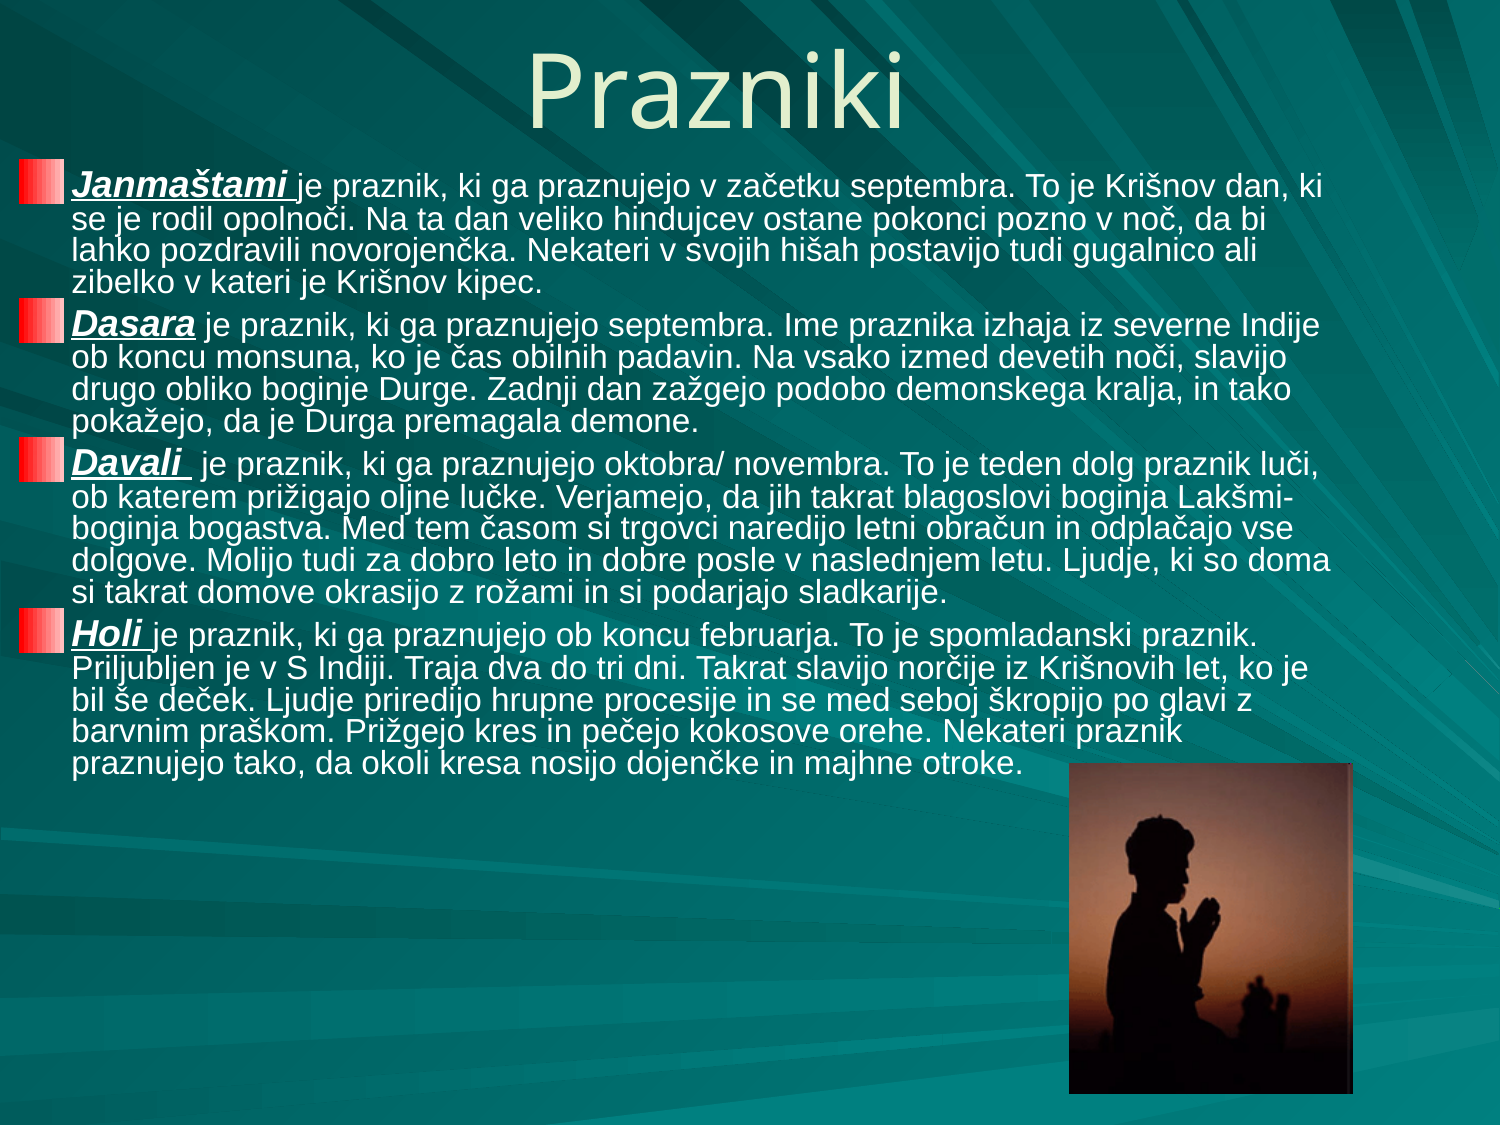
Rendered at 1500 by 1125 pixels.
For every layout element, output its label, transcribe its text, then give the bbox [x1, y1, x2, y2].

list Janmaštami je praznik, ki ga praznujejo v začetku septembra. To je Krišnov dan, ki se je rodil opolnoči. Na ta dan veliko hindujcev ostane pokonci pozno v noč, da bi lahko pozdravili novorojenčka. Nekateri v svojih hišah postavijo tudi gugalnico ali zibelko v kateri je Krišnov kipec. Dasara je praznik, ki ga praznujejo septembra. Ime praznika izhaja iz severne Indije ob koncu monsuna, ko je čas obilnih padavin. Na vsako izmed devetih noči, slavijo drugo obliko boginje Durge. Zadnji dan zažgejo podobo demonskega kralja, in tako pokažejo, da je Durga premagala demone. Davali je praznik, ki ga praznujejo oktobra/ novembra. To je teden dolg praznik luči, ob katerem prižigajo oljne lučke. Verjamejo, da jih takrat blagoslovi boginja Lakšmi- boginja bogastva. Med tem časom si trgovci naredijo letni obračun in odplačajo vse dolgove. Molijo tudi za dobro leto in dobre posle v naslednjem letu. Ljudje, ki so doma si takrat domove okrasijo z rožami in si podarjajo sladkarije. Holi je praznik, ki ga praznujejo ob koncu februarja. To je spomladanski praznik. Priljubljen je v S Indiji. Traja dva do tri dni. Takrat slavijo norčije iz Krišnovih let, ko je bil še deček. Ljudje priredijo hrupne procesije in se med seboj škropijo po glavi z barvnim praškom. Prižgejo kres in pečejo kokosove orehe. Nekateri praznik praznujejo tako, da okoli kresa nosijo dojenčke in majhne otroke. [0, 160, 1350, 828]
picture [15, 155, 69, 160]
picture [1069, 763, 1353, 1094]
title Prazniki [41, 0, 1392, 175]
